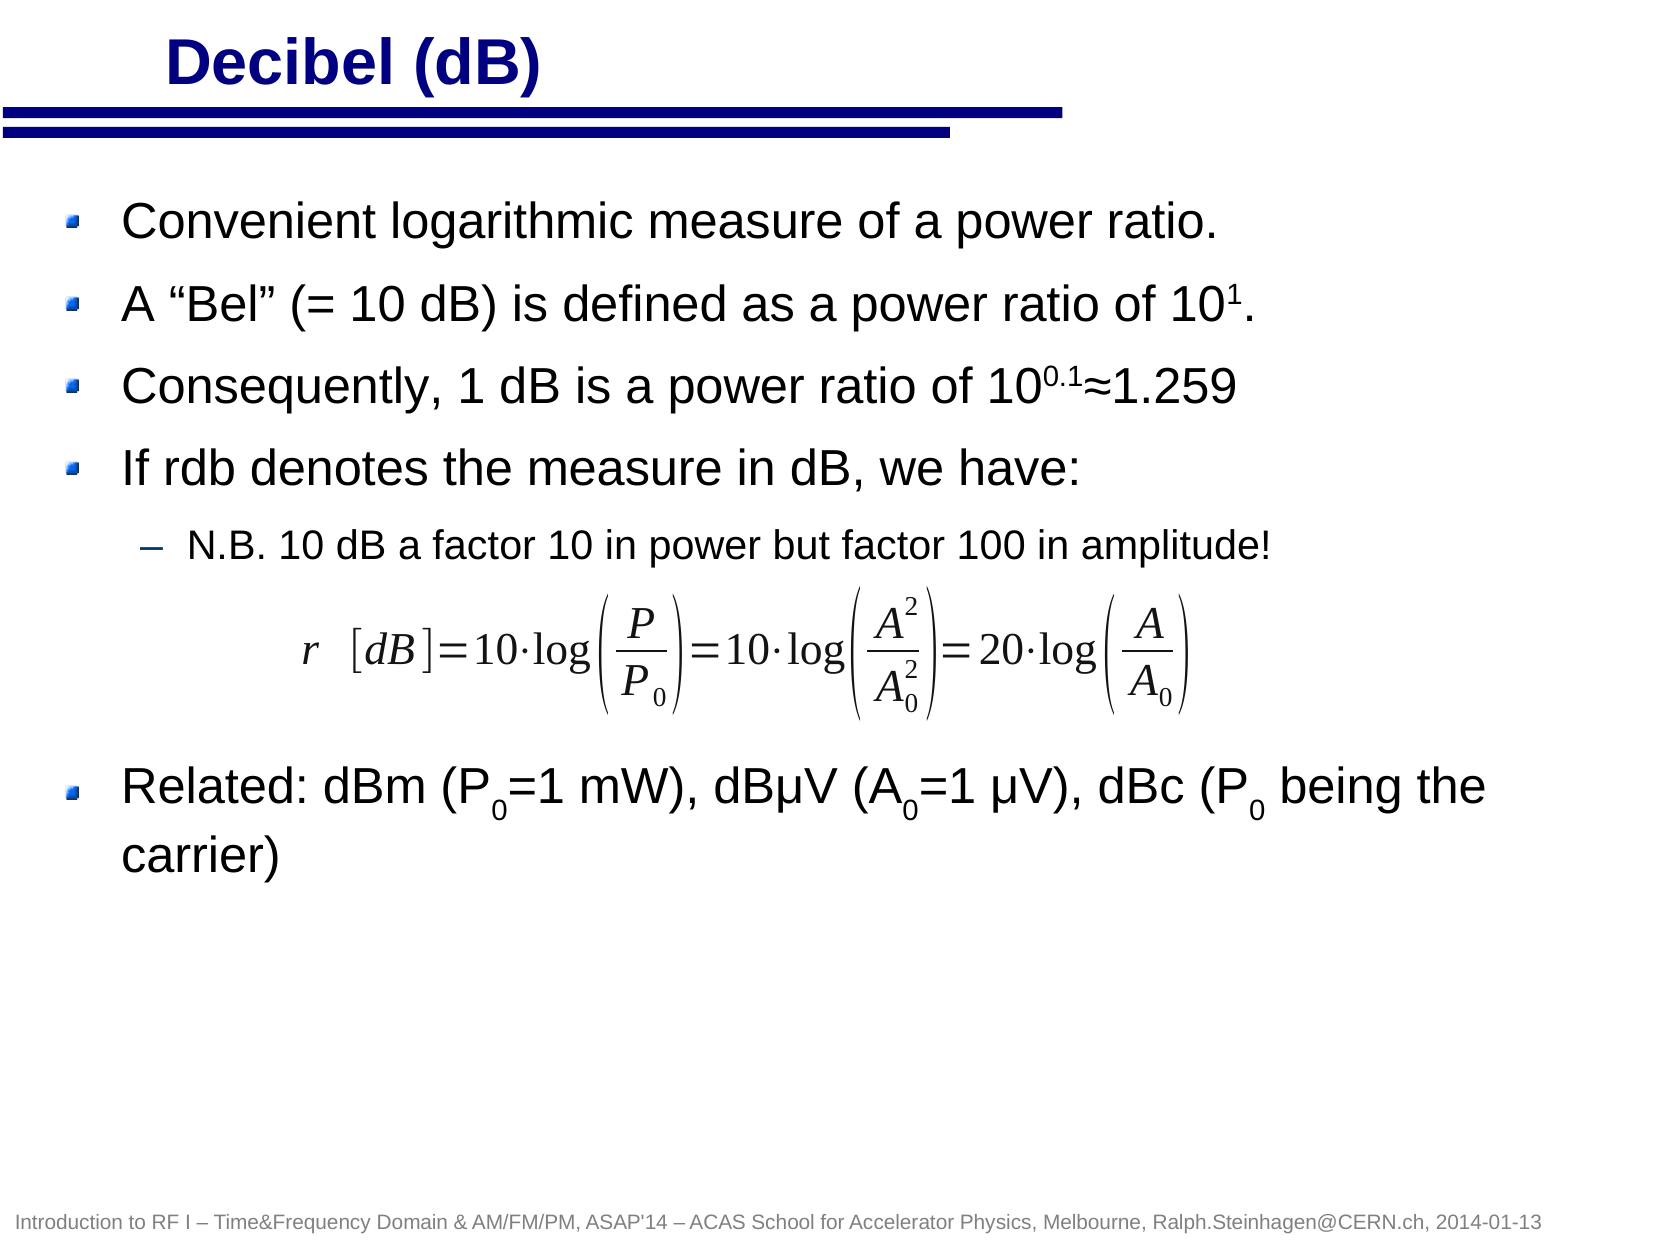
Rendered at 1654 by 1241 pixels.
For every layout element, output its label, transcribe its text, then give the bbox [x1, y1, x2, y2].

title Decibel (dB) [165, 0, 1323, 124]
list Convenient logarithmic measure of a power ratio. A “Bel” (= 10 dB) is defined as a power ratio of 101. Consequently, 1 dB is a power ratio of 100.1≈1.259 If rdb denotes the measure in dB, we have: N.B. 10 dB a factor 10 in power but factor 100 in amplitude! Related: dBm (P0=1 mW), dBμV (A0=1 μV), dBc (P0 being the carrier) [65, 192, 1628, 1205]
chart [290, 584, 1204, 725]
